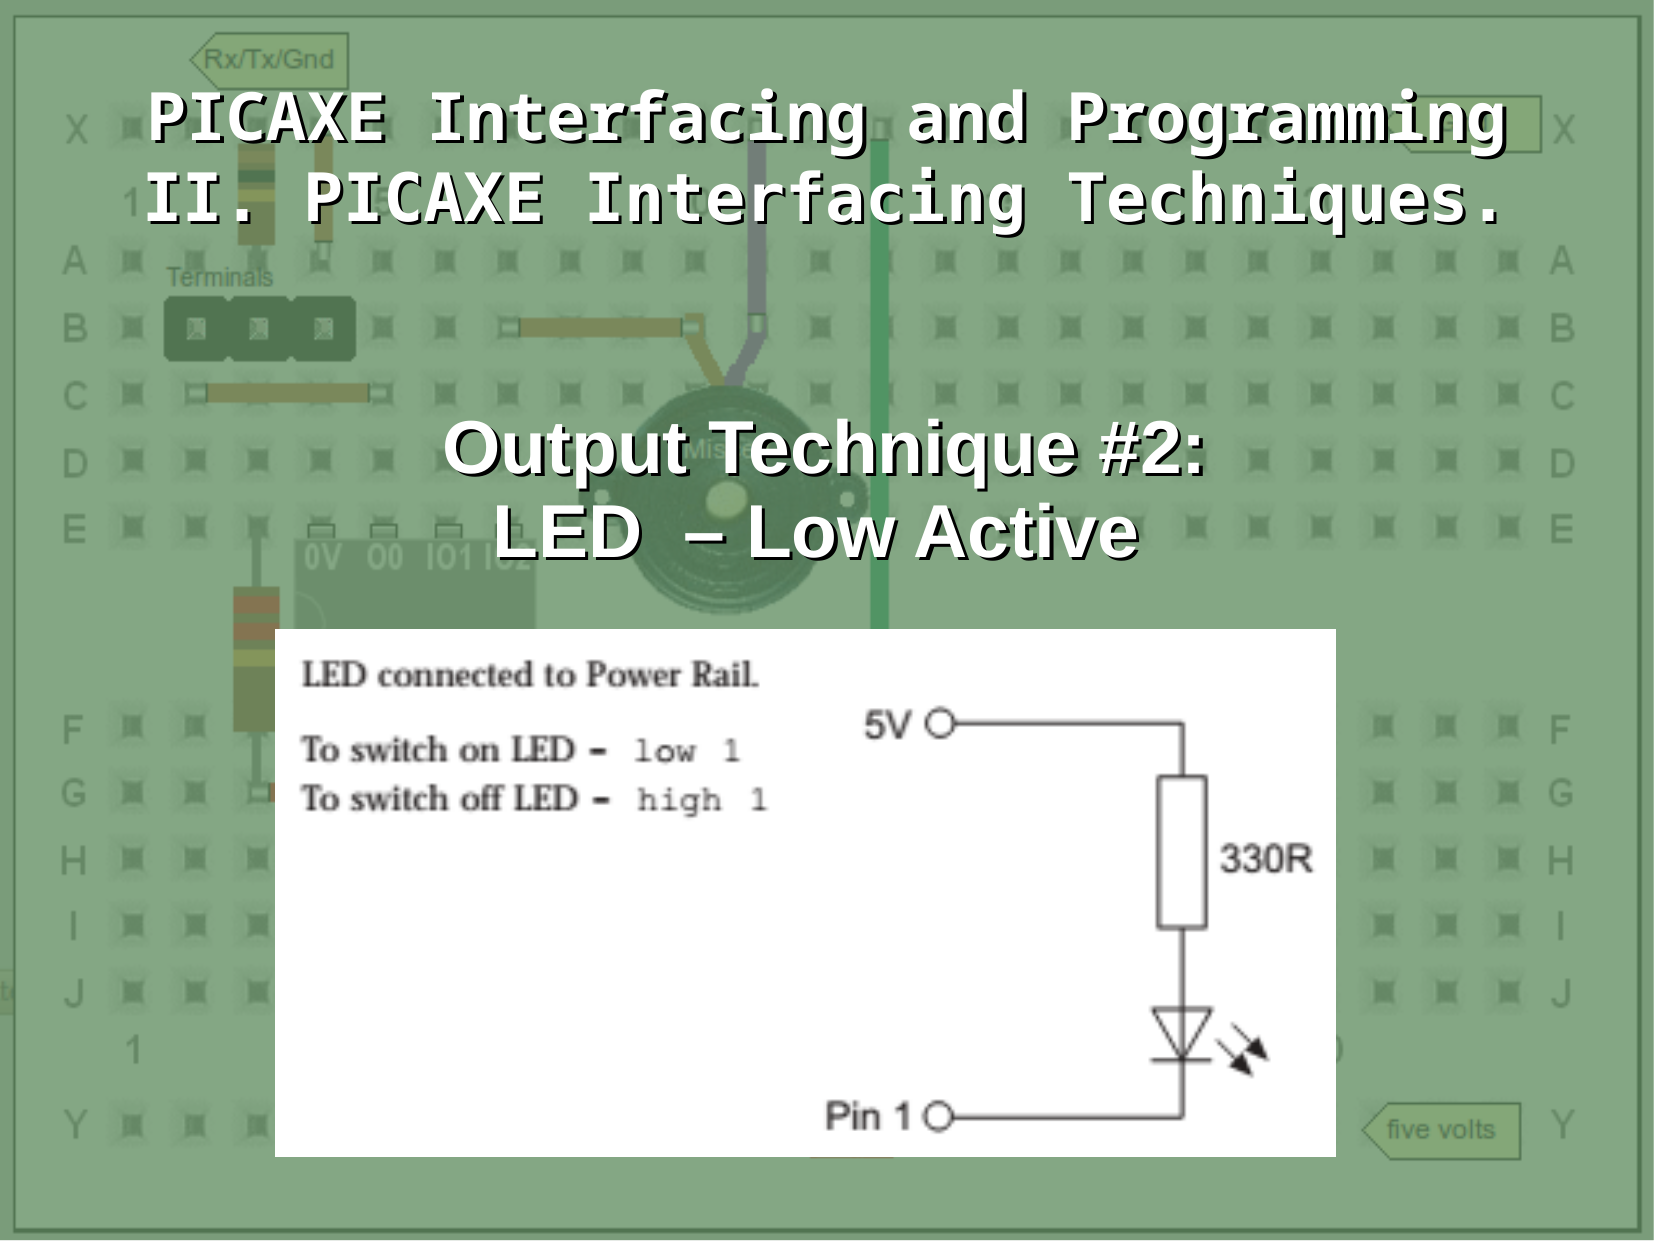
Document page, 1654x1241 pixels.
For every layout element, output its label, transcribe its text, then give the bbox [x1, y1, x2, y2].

title PICAXE Interfacing and Programming II. PICAXE Interfacing Techniques. [82, 37, 1571, 269]
text_box [71, 382, 1561, 1102]
picture [0, 0, 1654, 1241]
